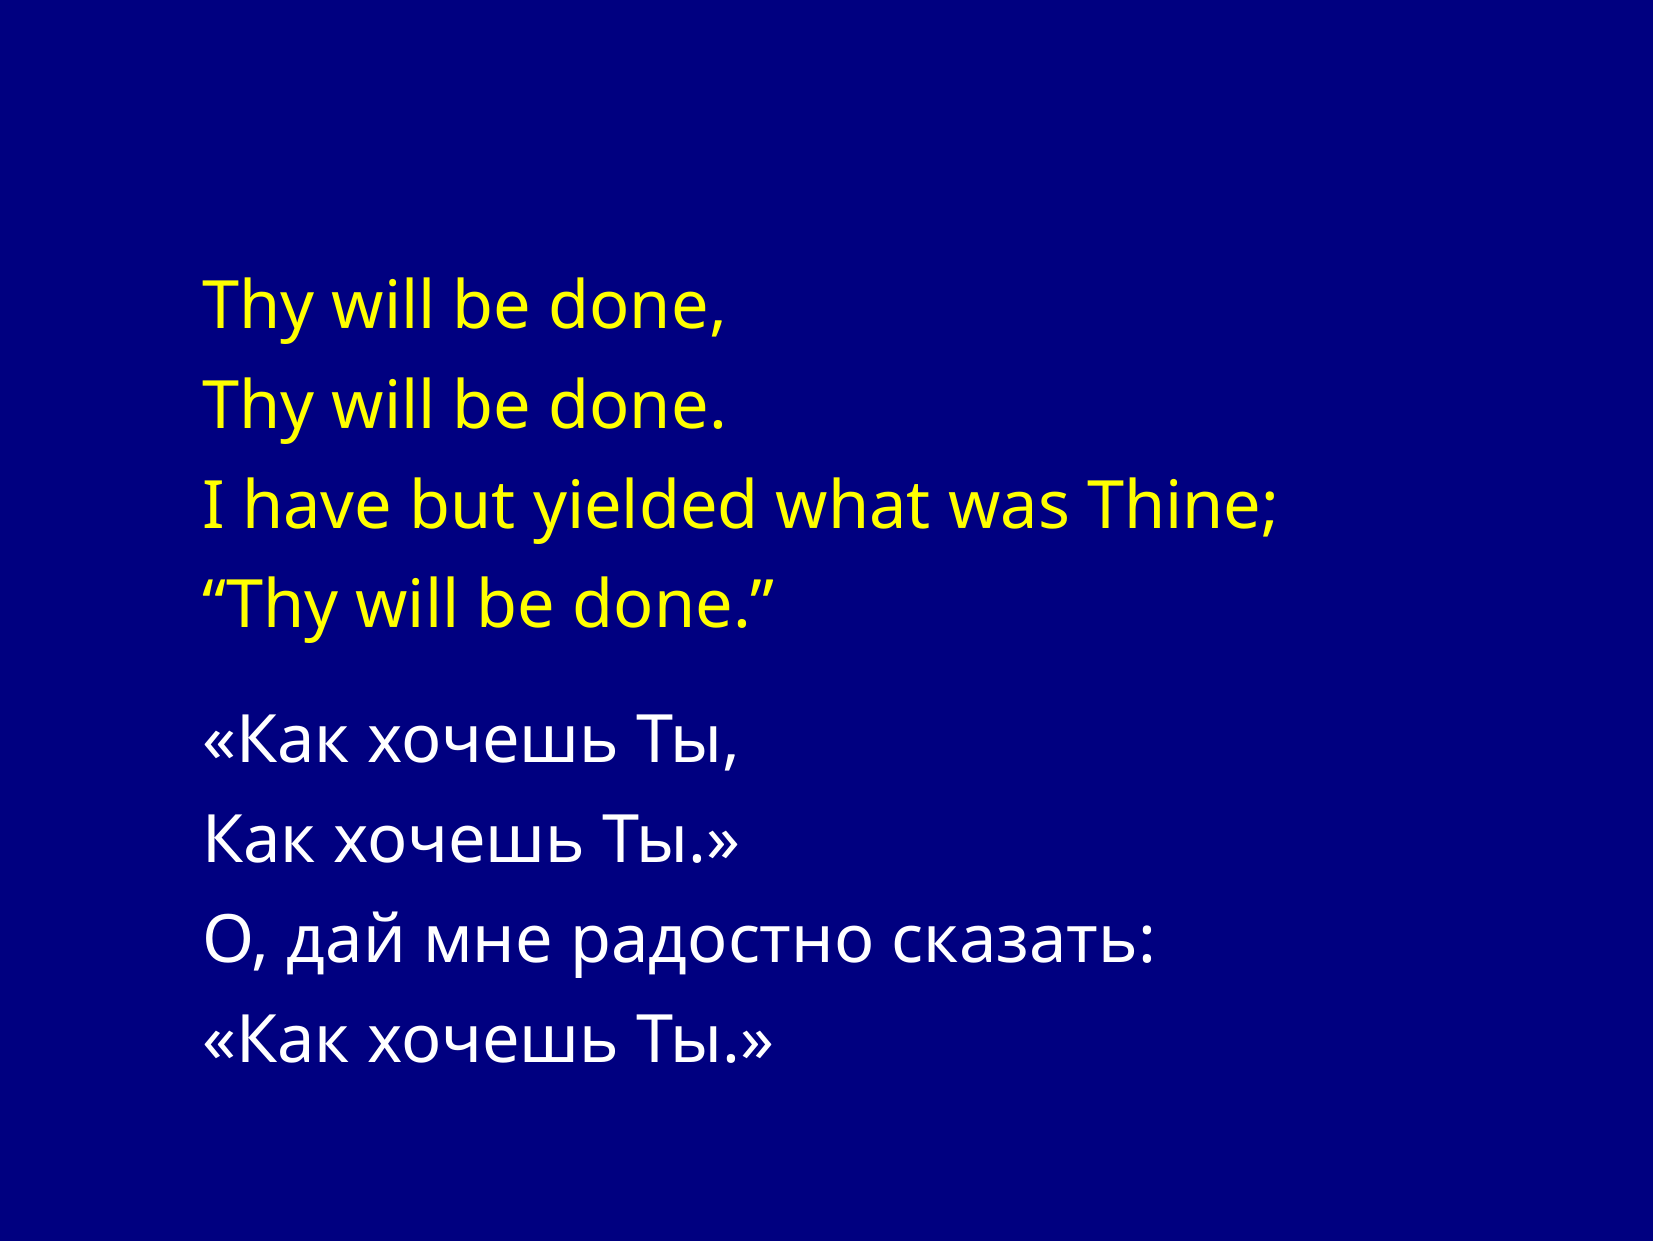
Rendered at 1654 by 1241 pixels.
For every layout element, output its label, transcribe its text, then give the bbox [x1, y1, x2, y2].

text_box Thy will be done, Thy will be done. I have but yielded what was Thine; “Thy will be done.” [75, 150, 1576, 638]
text_box «Как хочешь Ты, Как хочешь Ты.» О, дай мне радостно сказать: «Как хочешь Ты.» [75, 675, 1576, 1163]
